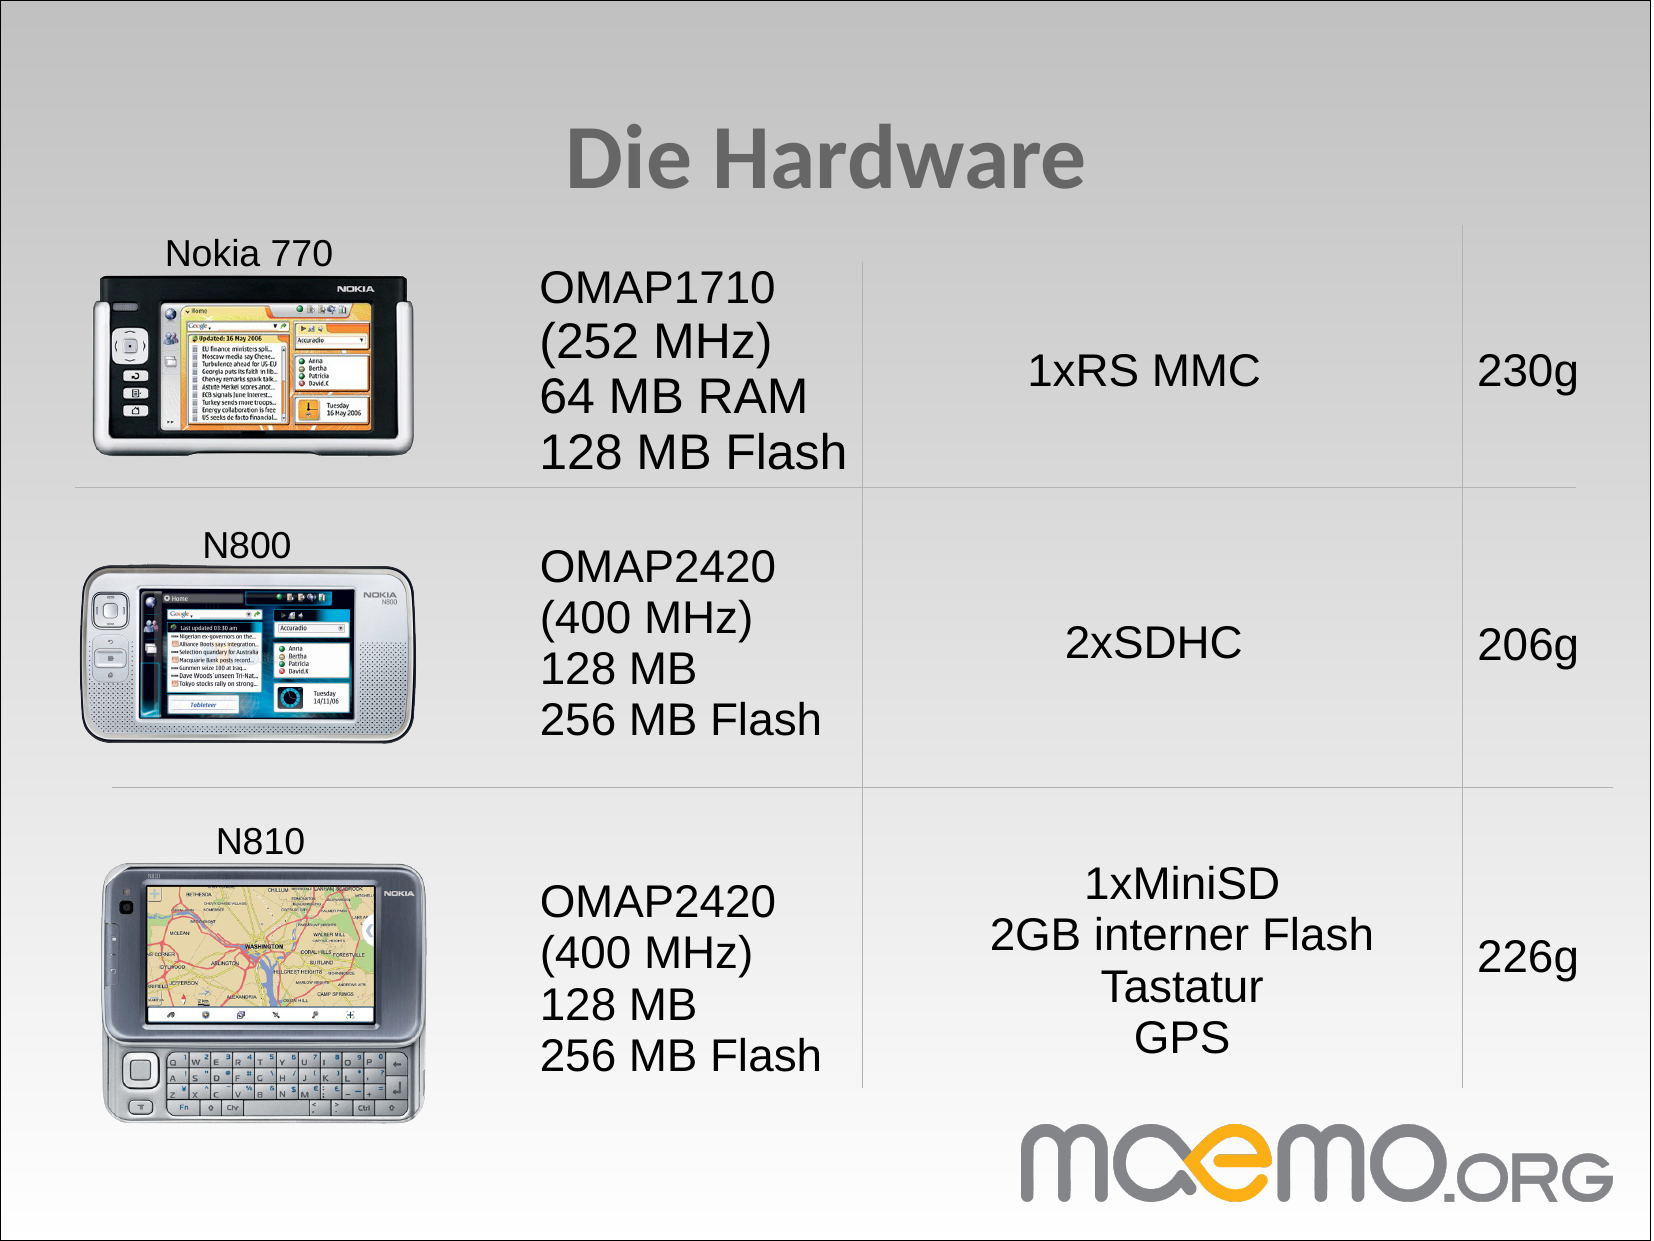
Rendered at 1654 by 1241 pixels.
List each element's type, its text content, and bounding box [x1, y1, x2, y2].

text_box OMAP2420 (400 MHz) 128 MB 256 MB Flash [525, 533, 861, 754]
picture [75, 262, 436, 471]
text_box Nokia 770 [150, 225, 348, 282]
picture [76, 838, 451, 1148]
text_box 206g [1463, 611, 1595, 678]
text_box 1xRS MMC [1012, 337, 1282, 413]
text_box 226g [1463, 924, 1595, 991]
text_box 1xMiniSD 2GB interner Flash Tastatur GPS [975, 850, 1390, 1071]
text_box 2xSDHC [1050, 609, 1258, 676]
text_box N800 [187, 517, 307, 574]
text_box OMAP1710 (252 MHz) 64 MB RAM 128 MB Flash [524, 254, 863, 487]
picture [1021, 1124, 1613, 1202]
title Die Hardware [82, 82, 1571, 250]
picture [75, 560, 421, 748]
text_box OMAP2420 (400 MHz) 128 MB 256 MB Flash [525, 868, 838, 1089]
text_box N810 [201, 812, 320, 870]
text_box 230g [1463, 337, 1595, 404]
